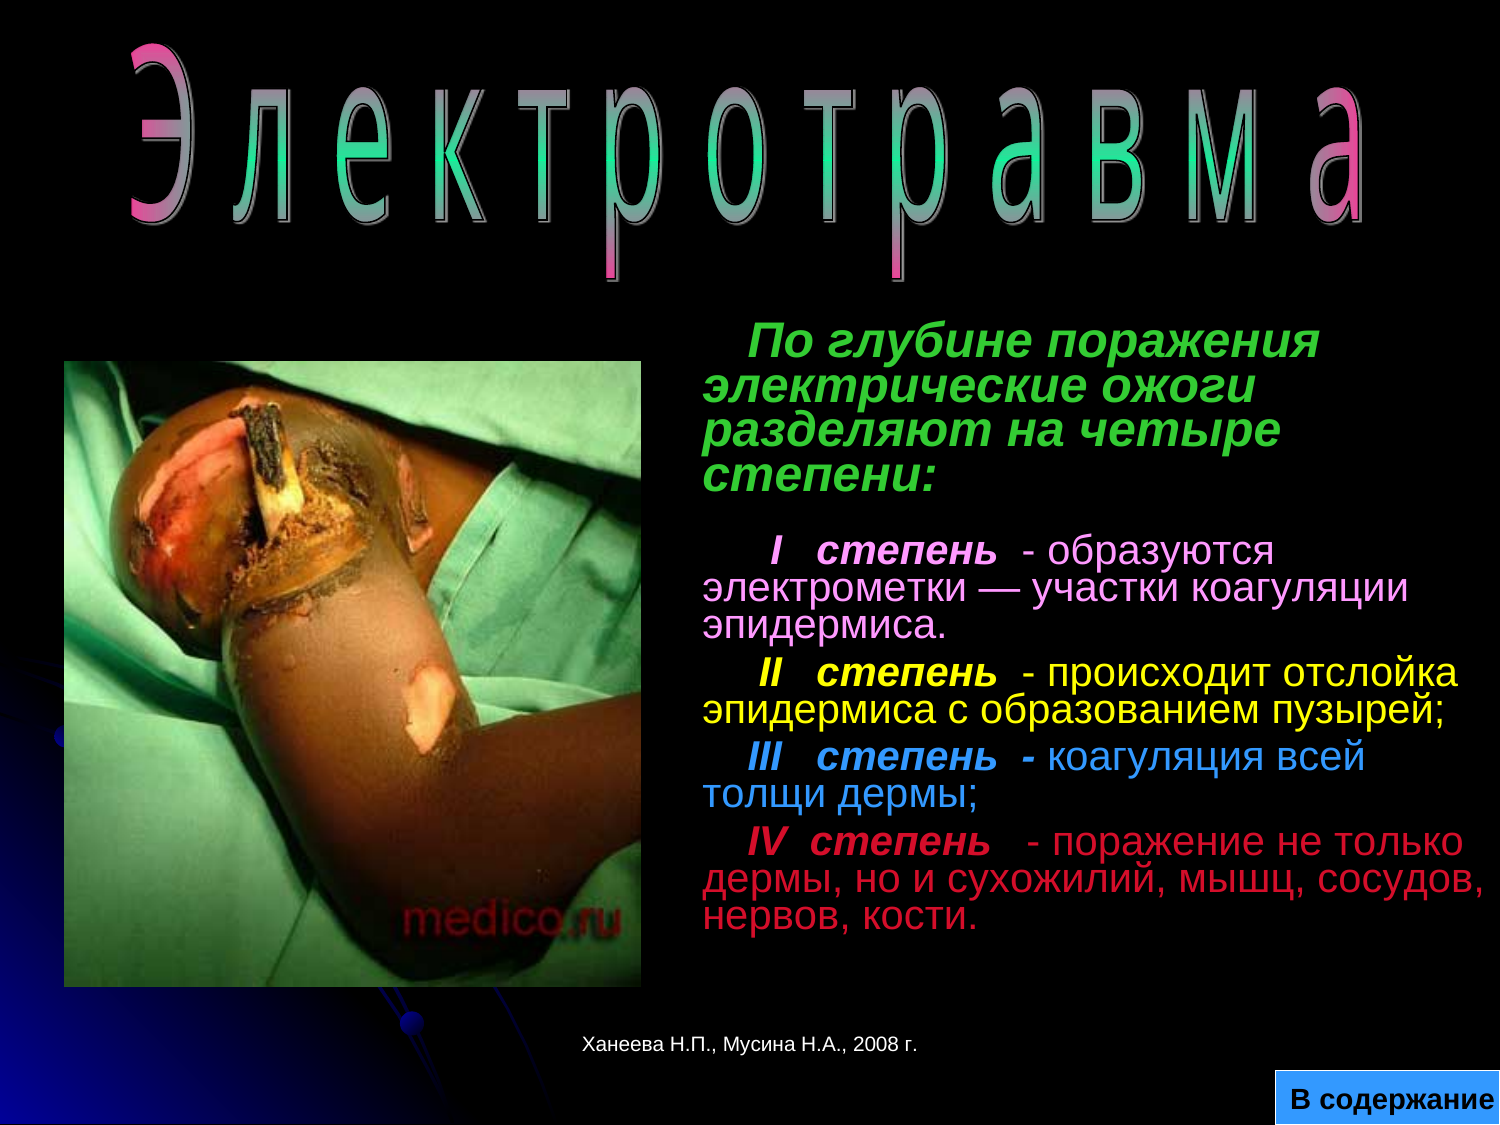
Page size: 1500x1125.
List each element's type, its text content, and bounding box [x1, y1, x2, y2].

text_box Электротравма [434, 88, 484, 220]
text_box Электротравма [891, 86, 945, 279]
text_box Электротравма [991, 86, 1041, 223]
text_box Электротравма [232, 88, 288, 222]
text_box Электротравма [605, 86, 660, 279]
text_box Электротравма [517, 88, 567, 221]
text_box Электротравма [1187, 88, 1253, 220]
text_box Электротравма [335, 86, 388, 223]
text_box Электротравма [706, 86, 763, 223]
text_box Электротравма [803, 88, 853, 221]
text_box В содержание [1275, 1070, 1500, 1125]
text_box Электротравма [1309, 86, 1359, 223]
picture [64, 361, 641, 987]
text_box Электротравма [129, 42, 191, 223]
text_box Электротравма [1090, 88, 1142, 220]
list По глубине поражения электрические ожоги разделяют на четыре степени: I степень - образуются электрометки — участки коагуляции эпидермиса. II степень - происходит отслойка эпидермиса с образованием пузырей; III степень - коагуляция всей толщи дермы; IV степень - поражение не только дермы, но и сухожилий, мышц, сосудов, нервов, кости. [673, 314, 1500, 1035]
